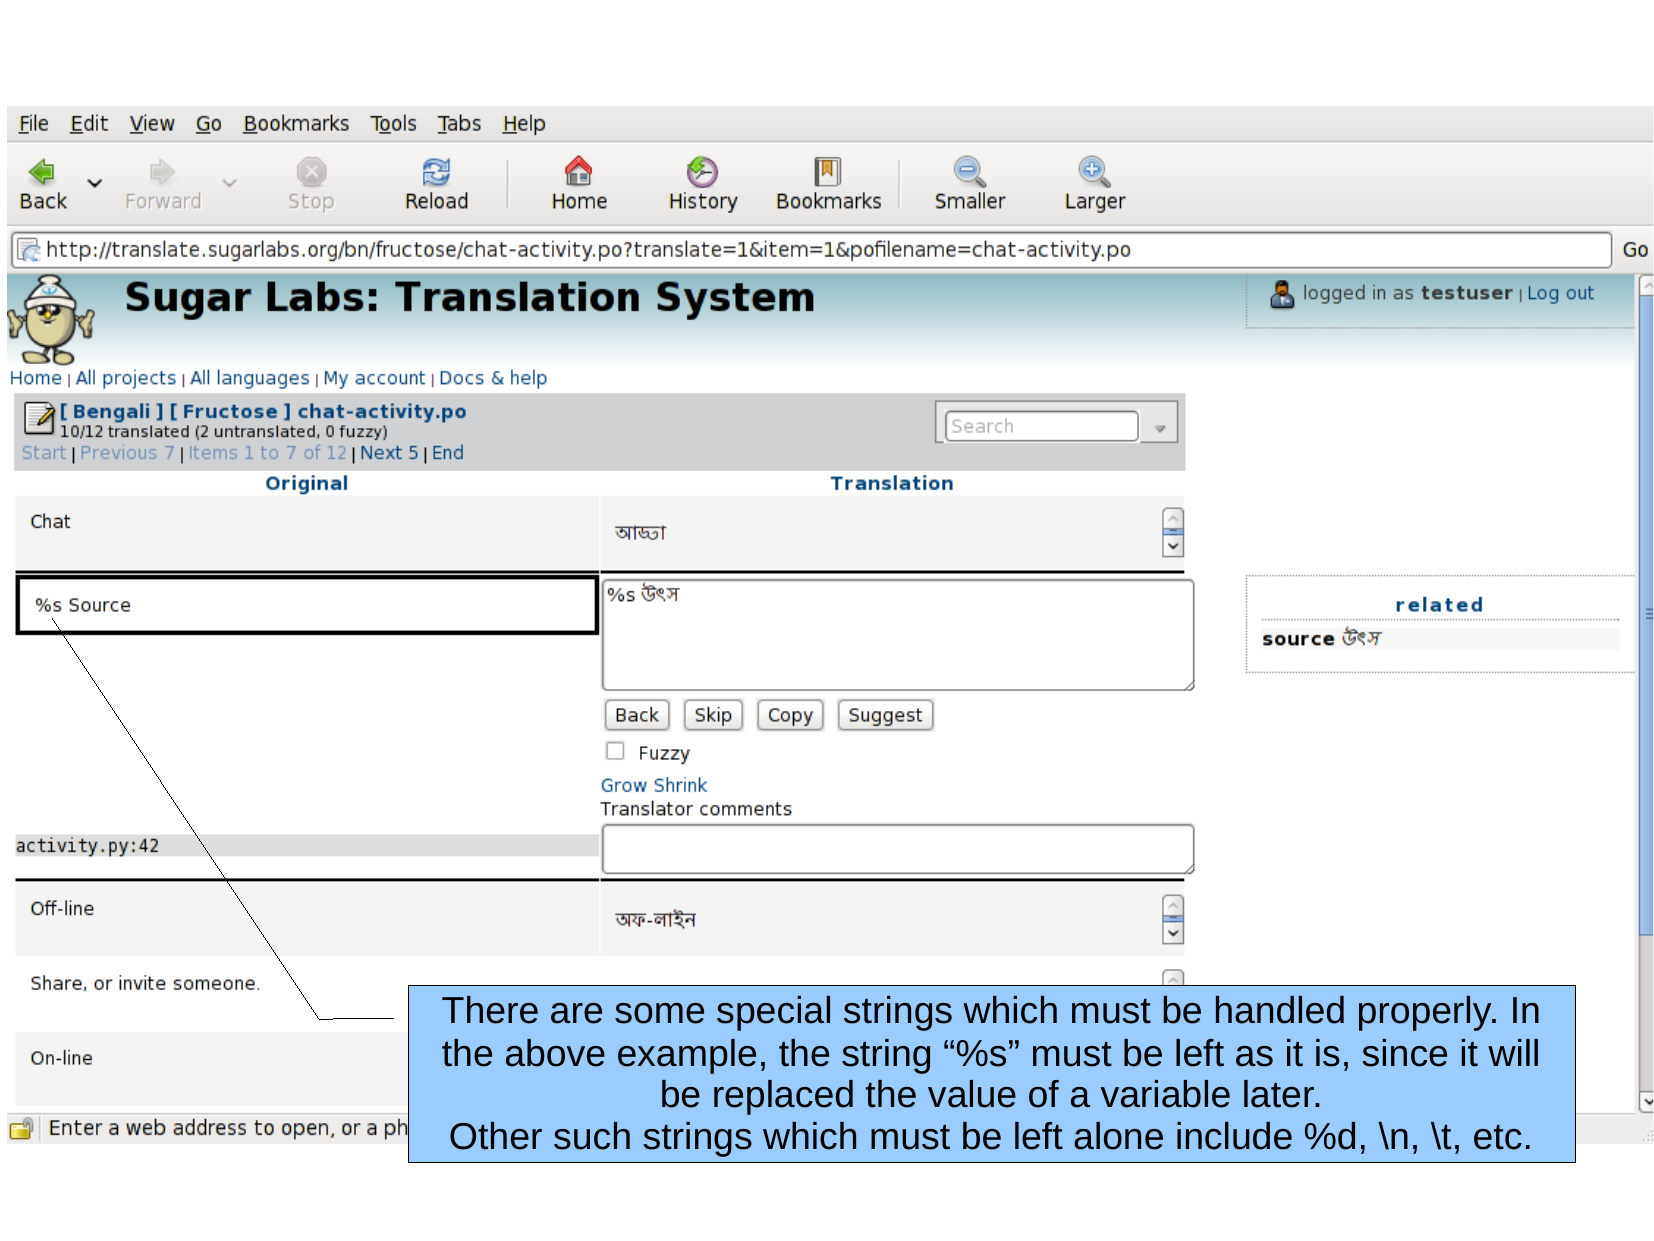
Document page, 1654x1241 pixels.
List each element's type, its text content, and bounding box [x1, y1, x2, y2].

picture [7, 106, 1654, 1144]
text_box There are some special strings which must be handled properly. In the above example, the string “%s” must be left as it is, since it will be replaced the value of a variable later. Other such strings which must be left alone include %d, \n, \t, etc. [408, 985, 1575, 1163]
